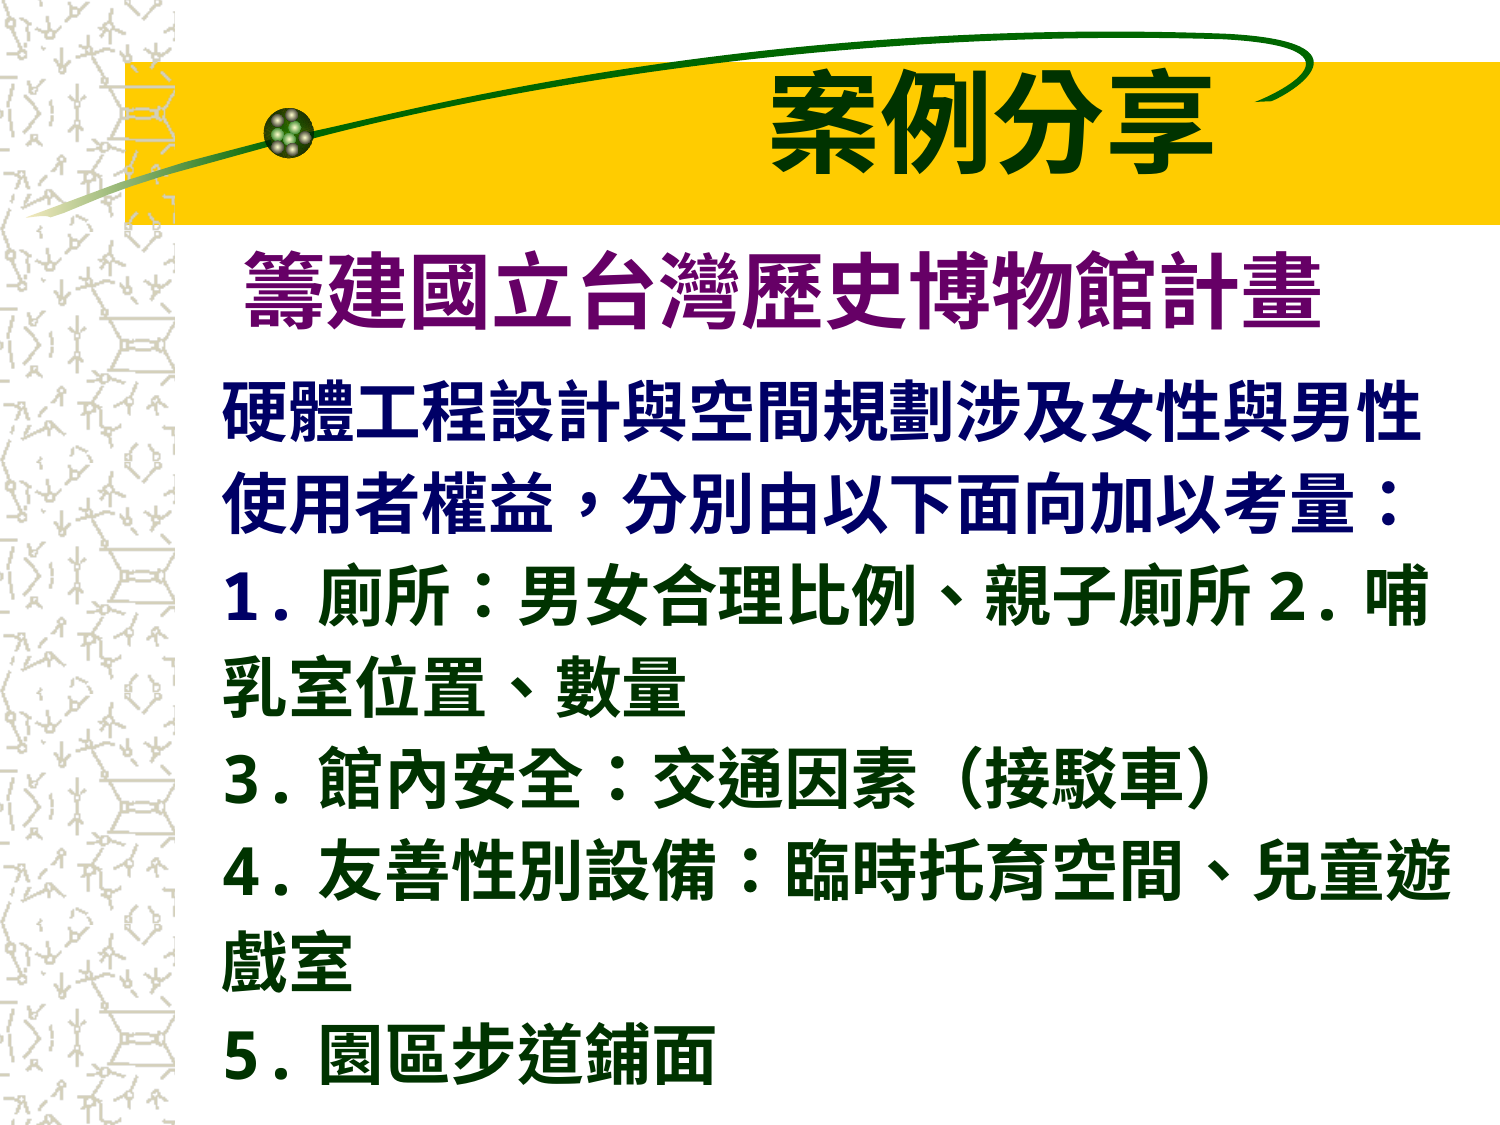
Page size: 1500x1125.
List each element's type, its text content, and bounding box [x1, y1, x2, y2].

title 案例分享 [560, 45, 1426, 231]
text_box 硬體工程設計與空間規劃涉及女性與男性使用者權益，分別由以下面向加以考量： 1.廁所：男女合理比例、親子廁所2.哺乳室位置、數量 3.館內安全：交通因素（接駁車） 4.友善性別設備：臨時托育空間、兒童遊戲室 5.園區步道鋪面 [206, 350, 1500, 1101]
list 籌建國立台灣歷史博物館計畫 [171, 231, 1428, 362]
